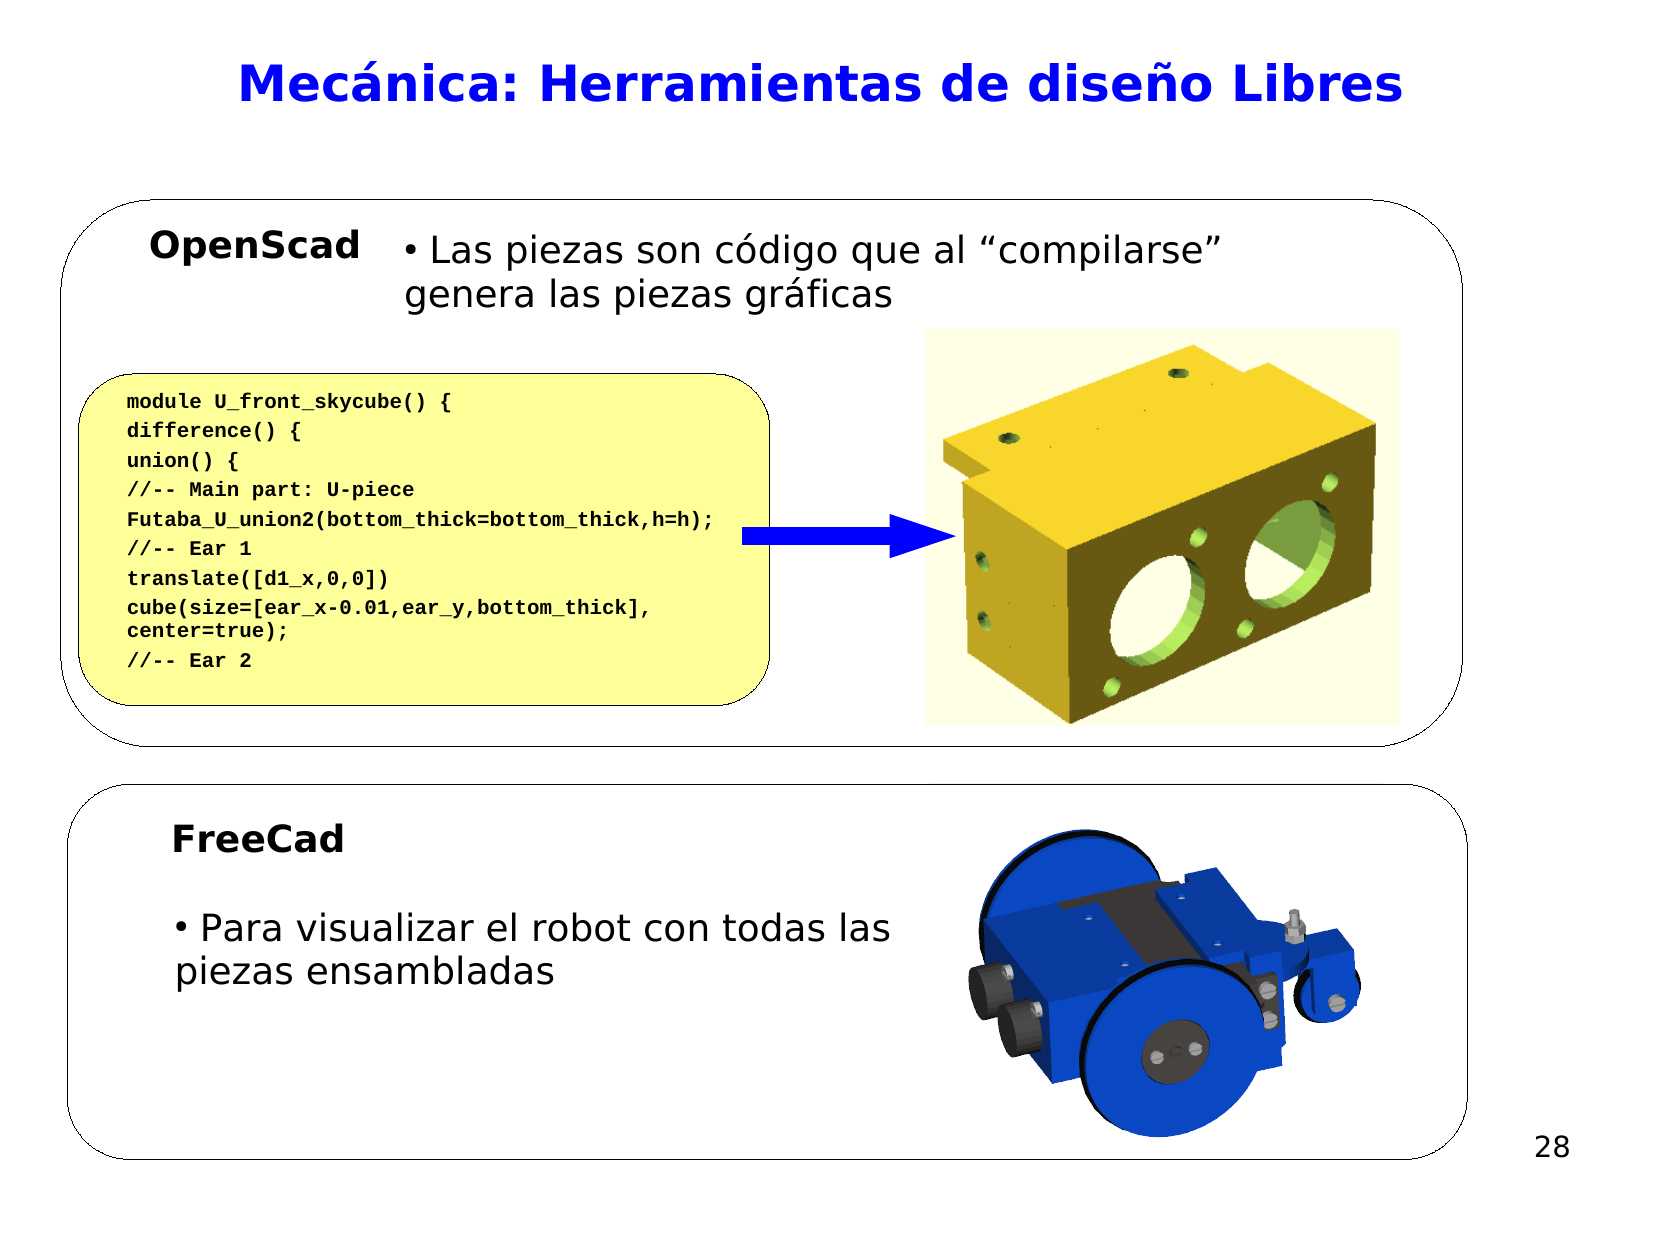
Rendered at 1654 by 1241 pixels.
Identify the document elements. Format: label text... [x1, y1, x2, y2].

text_box OpenScad [121, 216, 416, 285]
picture [929, 785, 1383, 1159]
text_box Mecánica: Herramientas de diseño Libres [222, 47, 1421, 122]
text_box Las piezas son código que al “compilarse” genera las piezas gráficas [389, 221, 1369, 352]
text_box module U_front_skycube() { difference() { union() { //-- Main part: U-piece Futaba_U_union2(bottom_thick=bottom_thick,h=h); //-- Ear 1 translate([d1_x,0,0]) cube(size=[ear_x-0.01,ear_y,bottom_thick], center=true); //-- Ear 2 [112, 383, 812, 711]
text_box Para visualizar el robot con todas las piezas ensambladas [159, 898, 918, 1029]
text_box [78, 373, 745, 702]
text_box FreeCad [143, 810, 438, 878]
picture [925, 329, 1400, 726]
